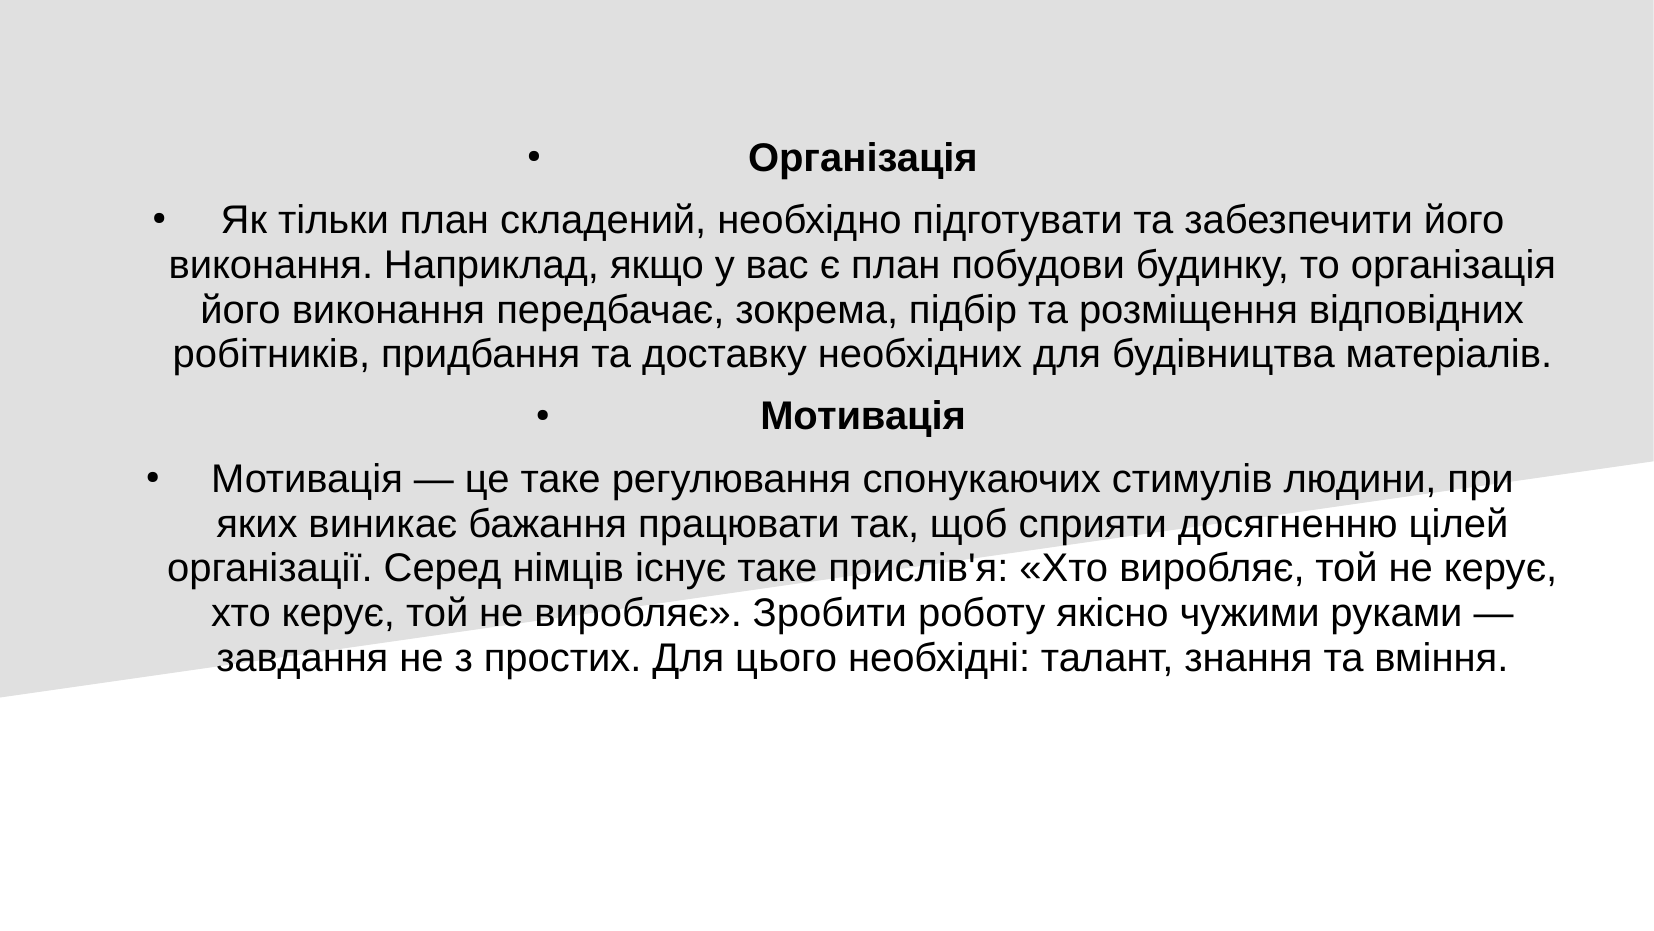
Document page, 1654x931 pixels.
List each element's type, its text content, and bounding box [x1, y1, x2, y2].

list Організація Як тільки план складений, необхідно підготувати та забезпечити його виконання. Наприклад, якщо у вас є план побудови будинку, то організація його виконання передбачає, зокрема, підбір та розміщення відповідних робітників, придбання та доставку необхідних для будівництва матеріалів. Мотивація Мотивація — це таке регулювання спонукаючих стимулів людини, при яких виникає бажання працювати так, щоб сприяти досягненню цілей організації. Серед німців існує таке прислів'я: «Хто виробляє, той не керує, хто керує, той не виробляє». Зробити роботу якісно чужими руками — завдання не з простих. Для цього необхідні: талант, знання та вміння. [116, 135, 1561, 708]
